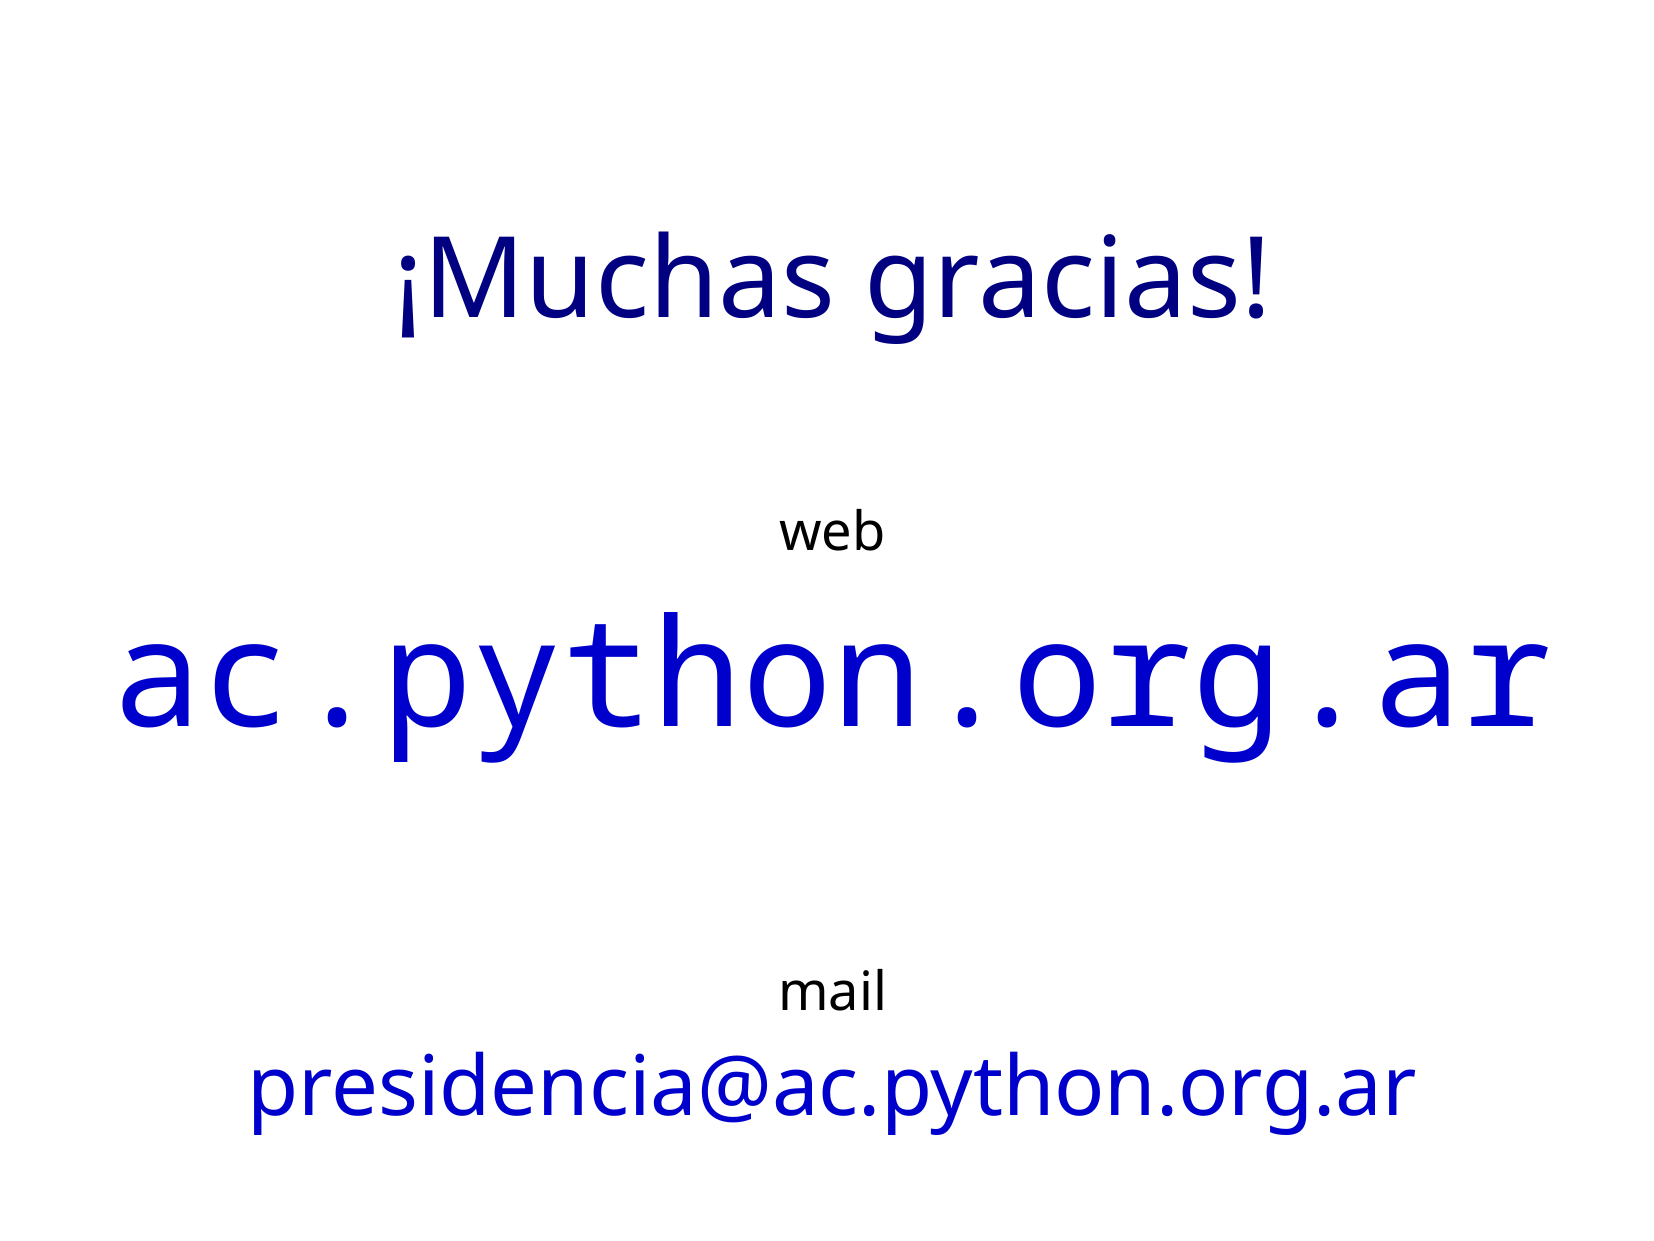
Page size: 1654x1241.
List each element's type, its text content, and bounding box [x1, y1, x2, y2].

text_box ¡Muchas gracias! web ac.python.org.ar mail presidencia@ac.python.org.ar [70, 35, 1595, 1208]
